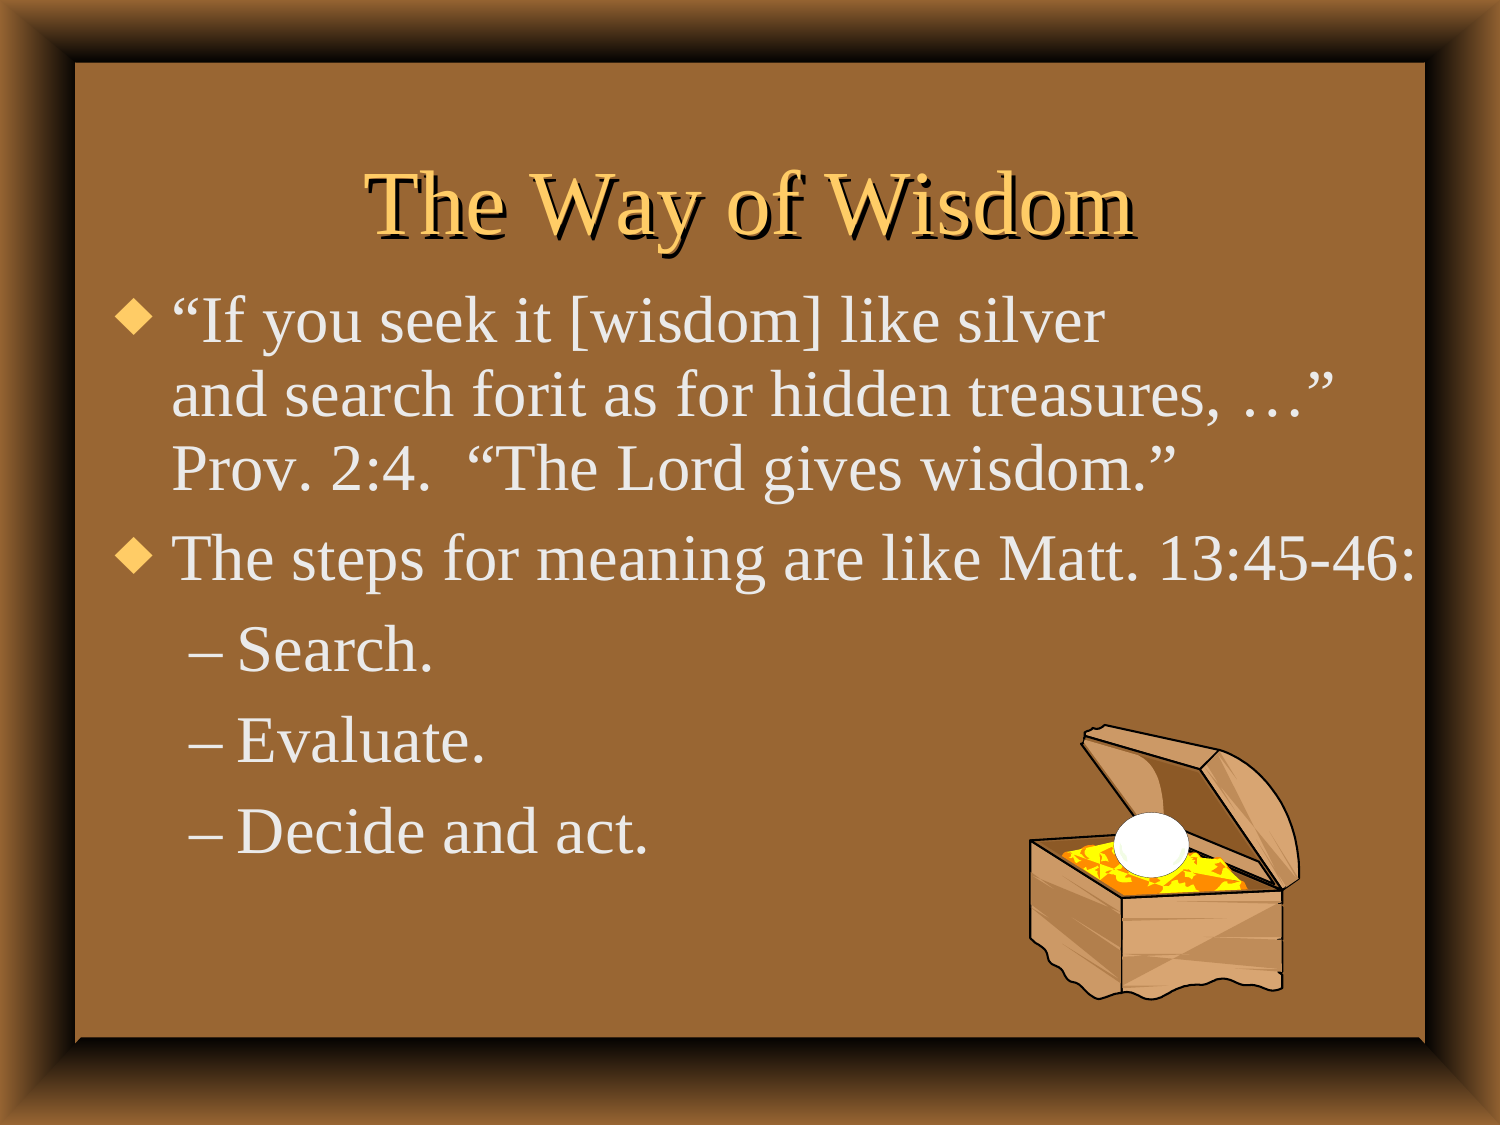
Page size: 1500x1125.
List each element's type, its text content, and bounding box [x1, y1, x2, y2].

text_box [1030, 844, 1121, 997]
text_box [1037, 835, 1273, 896]
text_box [1122, 892, 1282, 998]
text_box [1086, 727, 1215, 767]
text_box [1083, 738, 1259, 860]
list “If you seek it [wisdom] like silver and search forit as for hidden treasures, …” Prov. 2:4. “The Lord gives wisdom.” The steps for meaning are like Matt. 13:45-46: Search. Evaluate. Decide and act. [99, 275, 1450, 951]
text_box [1202, 751, 1299, 889]
chart [1113, 812, 1190, 878]
title The Way of Wisdom [112, 74, 1388, 263]
